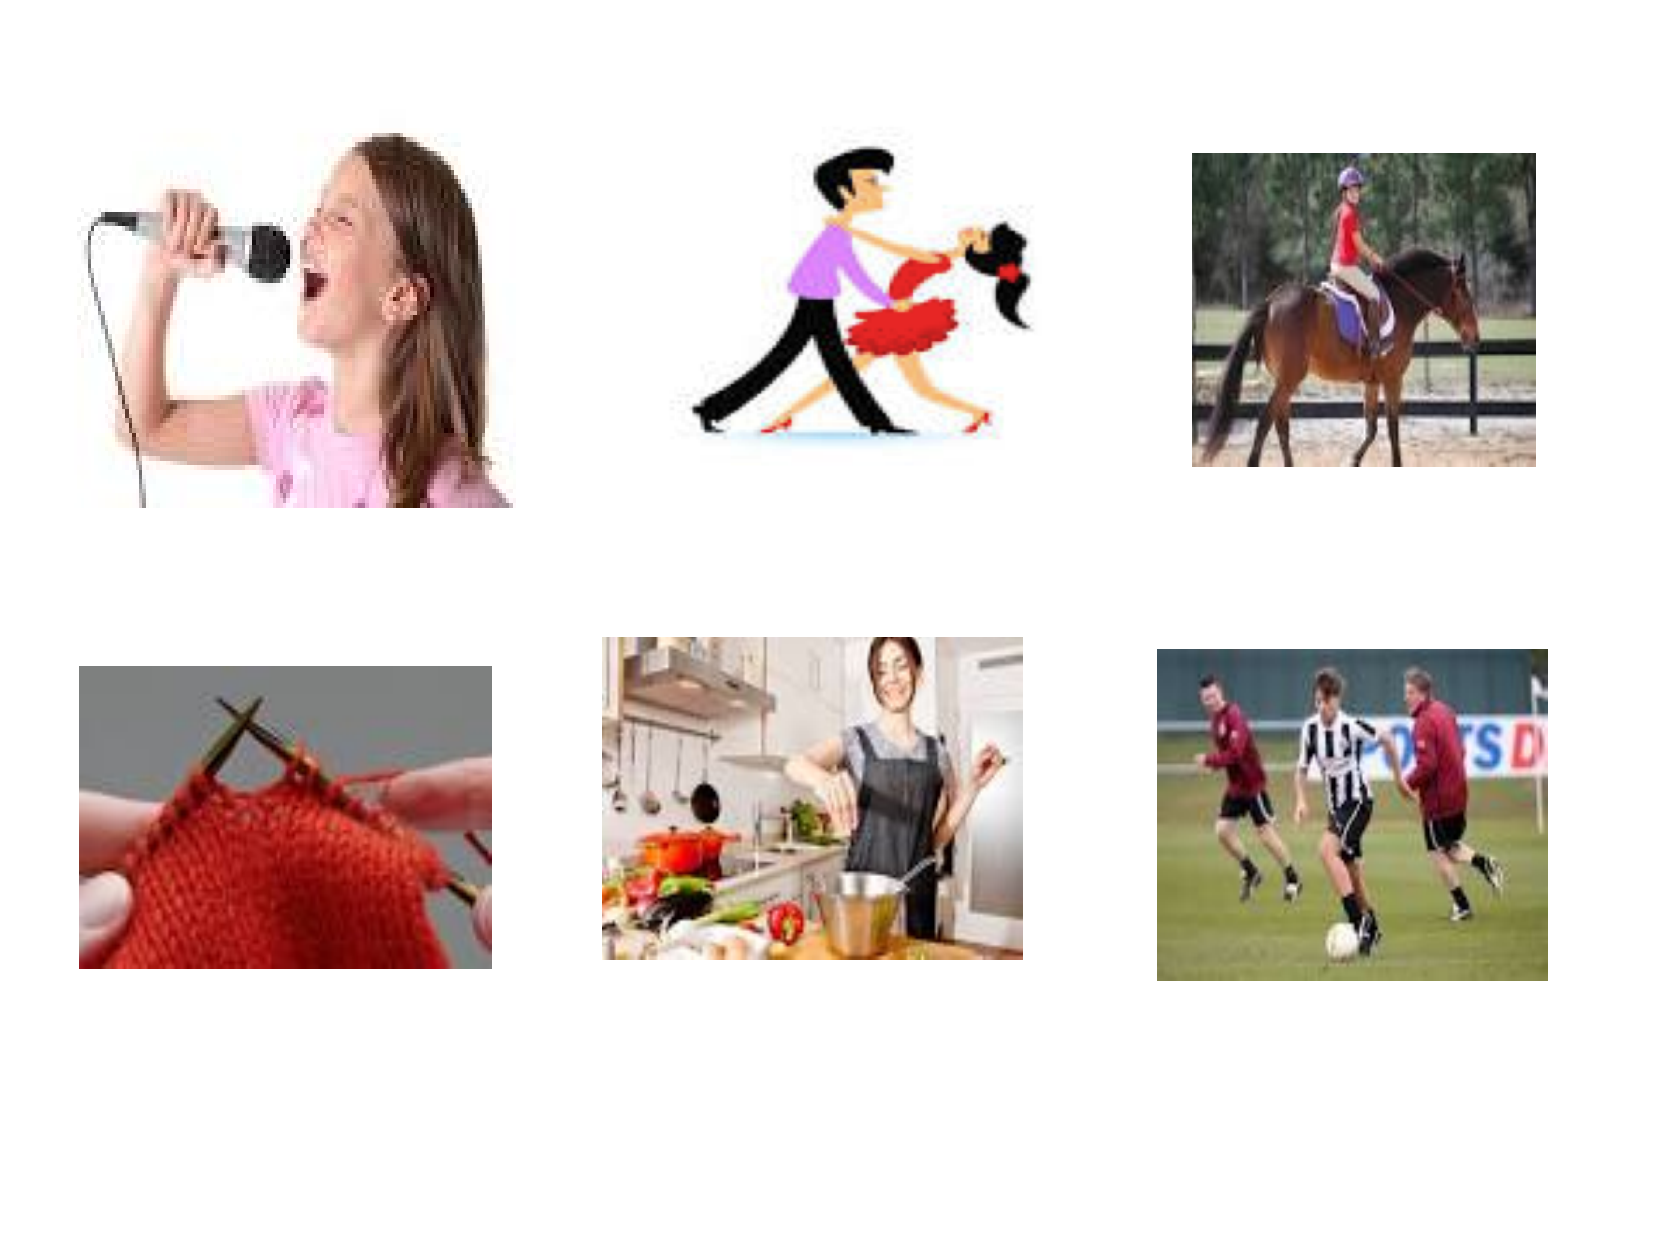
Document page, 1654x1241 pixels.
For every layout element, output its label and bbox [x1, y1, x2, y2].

picture [1157, 649, 1548, 981]
picture [602, 637, 1023, 960]
picture [23, 58, 520, 508]
picture [1192, 153, 1536, 467]
picture [640, 101, 1087, 485]
picture [79, 666, 492, 969]
